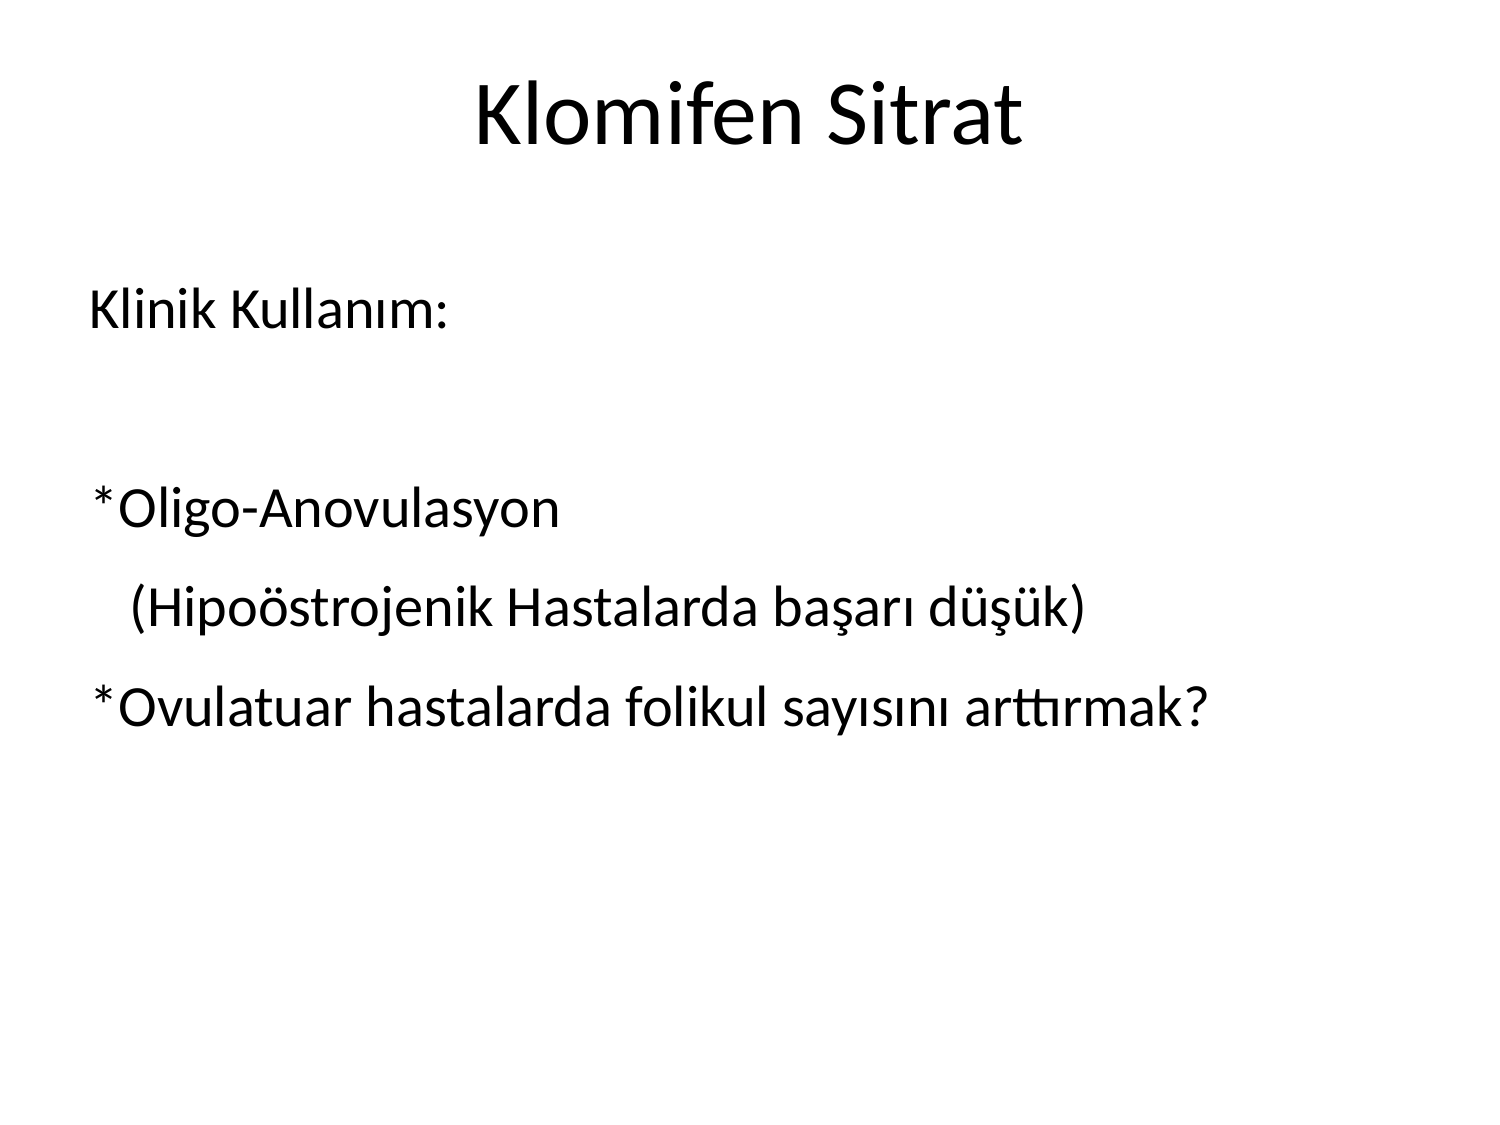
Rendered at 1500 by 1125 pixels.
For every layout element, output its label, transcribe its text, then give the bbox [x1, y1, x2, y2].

title Klomifen Sitrat [75, 45, 1425, 233]
list Klinik Kullanım: *Oligo-Anovulasyon (Hipoöstrojenik Hastalarda başarı düşük) *Ovulatuar hastalarda folikul sayısını arttırmak? [75, 262, 1425, 1005]
